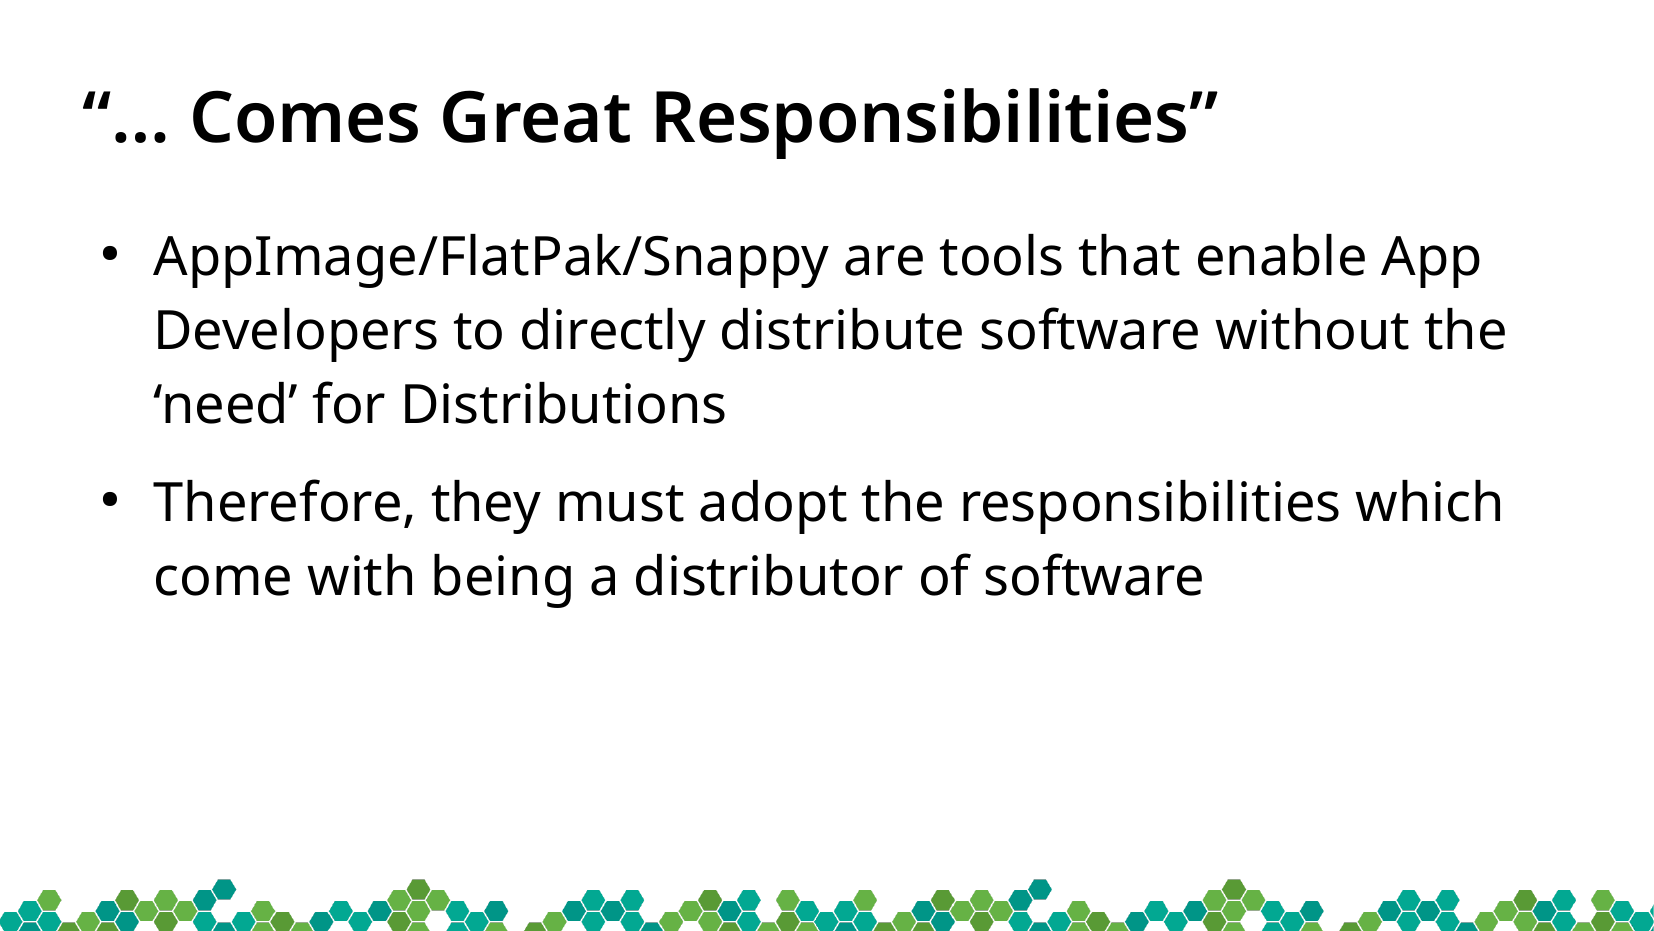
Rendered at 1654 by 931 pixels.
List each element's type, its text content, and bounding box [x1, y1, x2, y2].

title “… Comes Great Responsibilities” [82, 37, 1571, 193]
picture [0, 871, 1654, 931]
list AppImage/FlatPak/Snappy are tools that enable App Developers to directly distribute software without the ‘need’ for Distributions Therefore, they must adopt the responsibilities which come with being a distributor of software [82, 217, 1571, 830]
